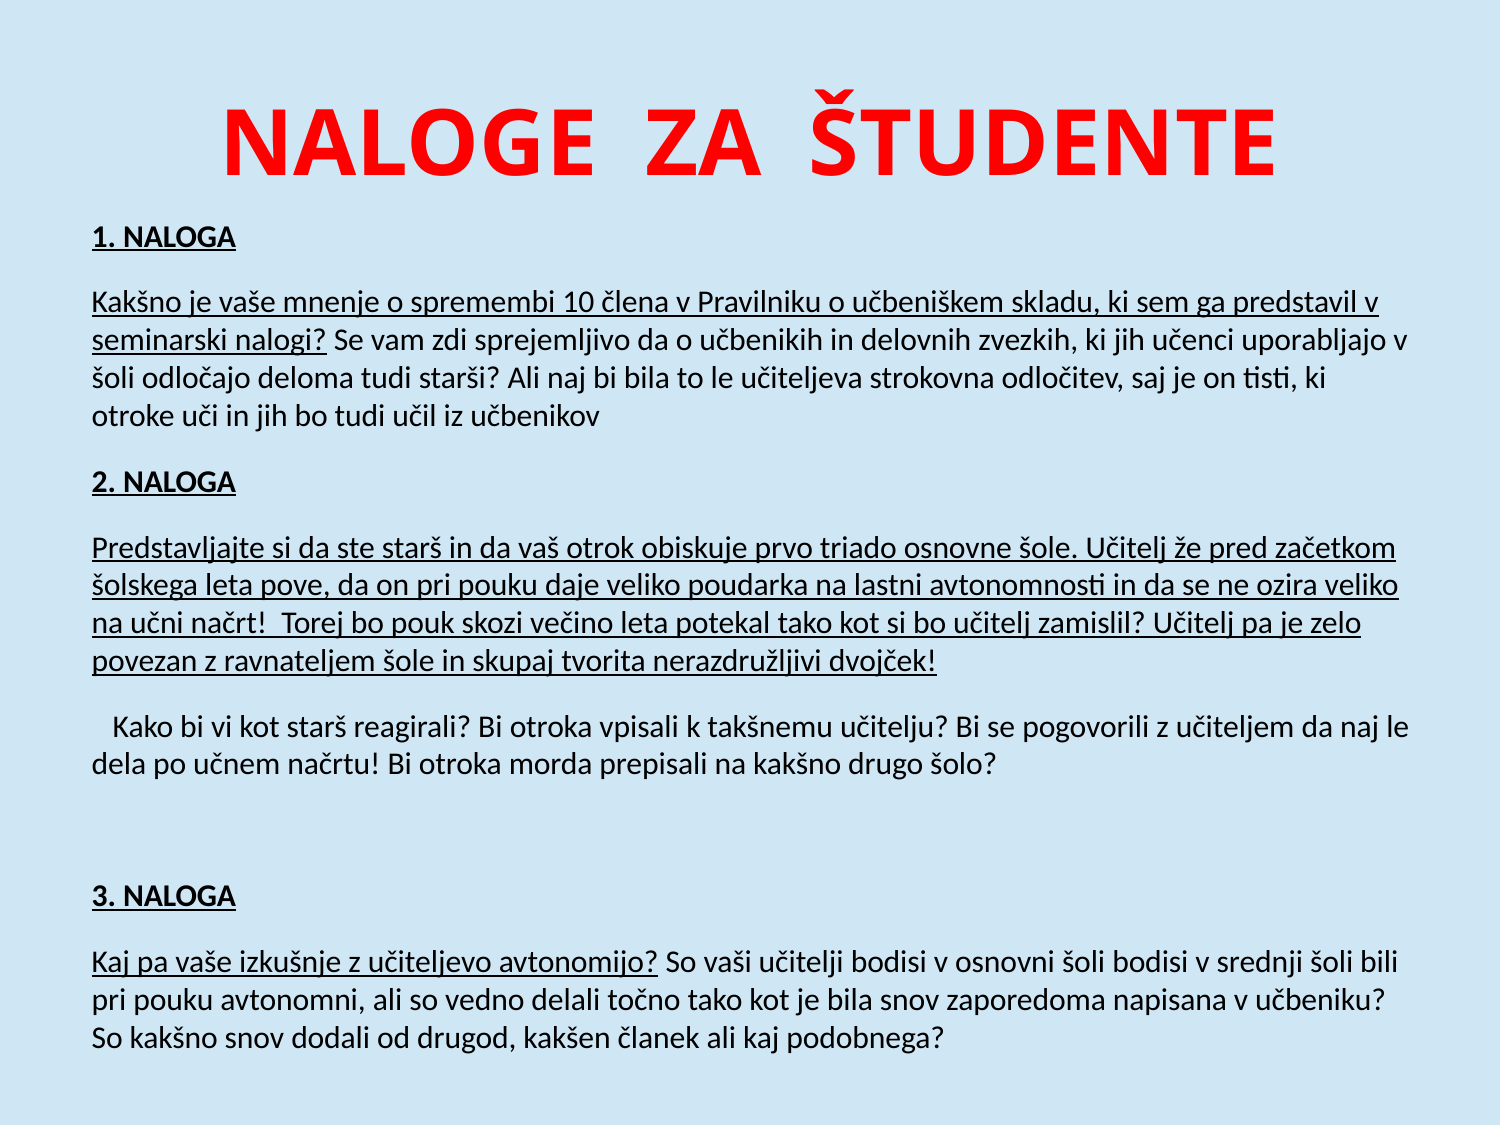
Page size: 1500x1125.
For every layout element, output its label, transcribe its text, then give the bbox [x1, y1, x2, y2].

title NALOGE ZA ŠTUDENTE [75, 45, 1425, 233]
list 1. NALOGA Kakšno je vaše mnenje o spremembi 10 člena v Pravilniku o učbeniškem skladu, ki sem ga predstavil v seminarski nalogi? Se vam zdi sprejemljivo da o učbenikih in delovnih zvezkih, ki jih učenci uporabljajo v šoli odločajo deloma tudi starši? Ali naj bi bila to le učiteljeva strokovna odločitev, saj je on tisti, ki otroke uči in jih bo tudi učil iz učbenikov 2. NALOGA Predstavljajte si da ste starš in da vaš otrok obiskuje prvo triado osnovne šole. Učitelj že pred začetkom šolskega leta pove, da on pri pouku daje veliko poudarka na lastni avtonomnosti in da se ne ozira veliko na učni načrt! Torej bo pouk skozi večino leta potekal tako kot si bo učitelj zamislil? Učitelj pa je zelo povezan z ravnateljem šole in skupaj tvorita nerazdružljivi dvojček! Kako bi vi kot starš reagirali? Bi otroka vpisali k takšnemu učitelju? Bi se pogovorili z učiteljem da naj le dela po učnem načrtu! Bi otroka morda prepisali na kakšno drugo šolo? 3. NALOGA Kaj pa vaše izkušnje z učiteljevo avtonomijo? So vaši učitelji bodisi v osnovni šoli bodisi v srednji šoli bili pri pouku avtonomni, ali so vedno delali točno tako kot je bila snov zaporedoma napisana v učbeniku? So kakšno snov dodali od drugod, kakšen članek ali kaj podobnega? [76, 208, 1427, 1071]
